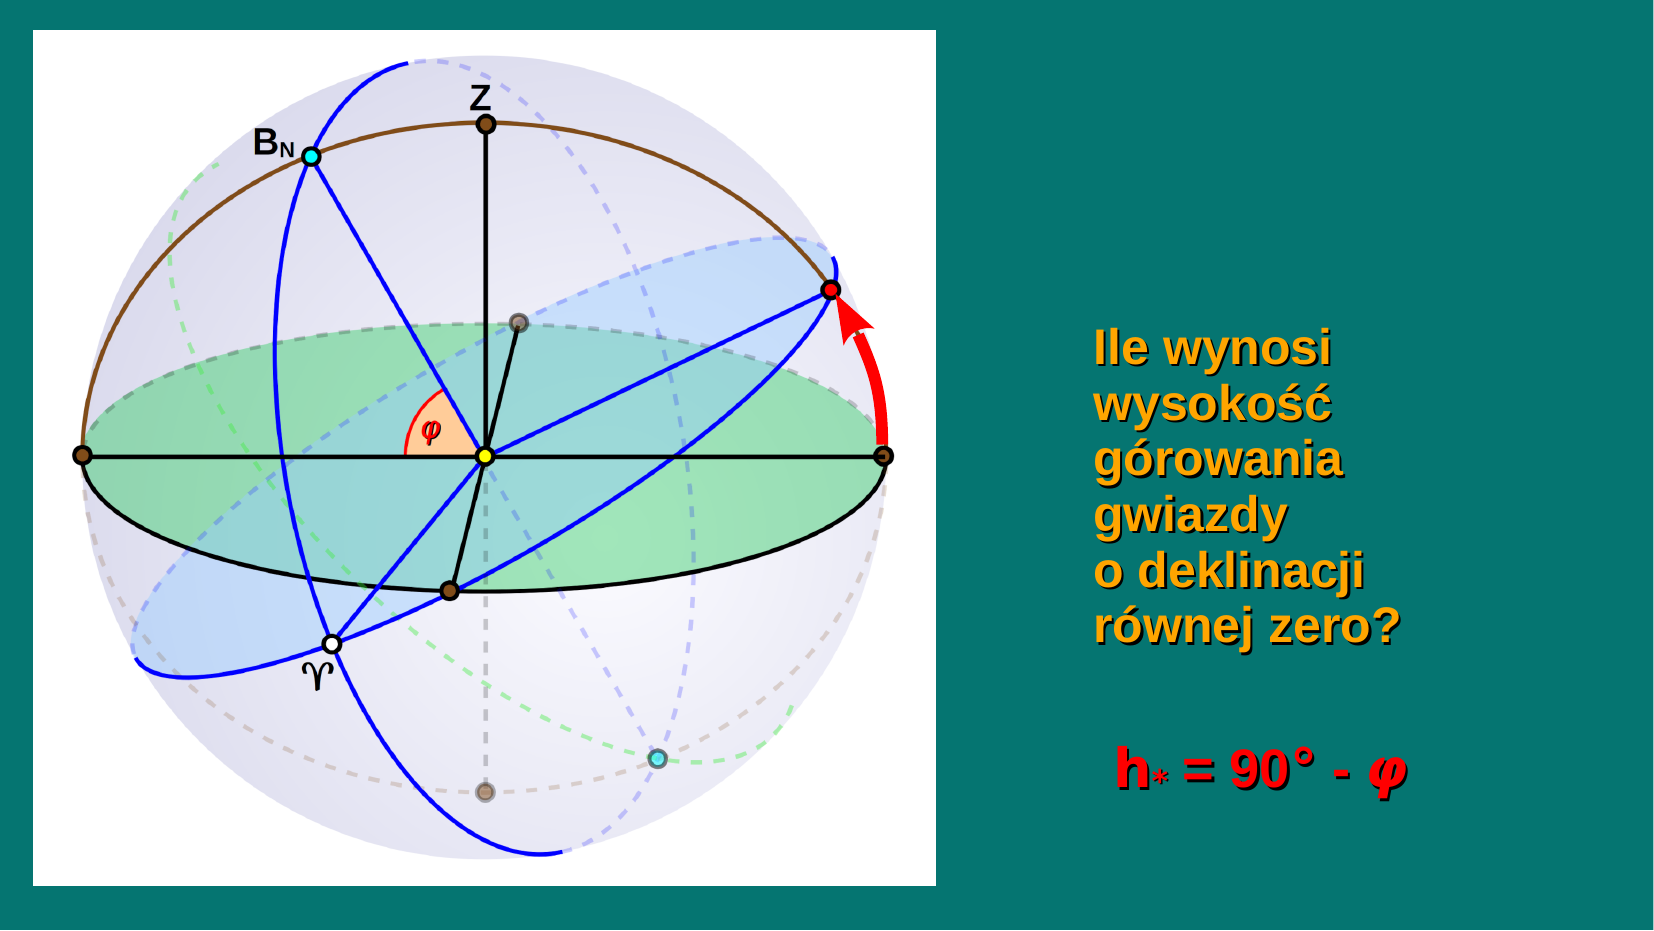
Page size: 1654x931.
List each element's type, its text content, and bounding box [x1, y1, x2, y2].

text_box h* = 90° - φ [1098, 730, 1461, 808]
picture [33, 30, 936, 886]
text_box Ile wynosi wysokość górowania gwiazdy o deklinacji równej zero? [1078, 311, 1482, 661]
